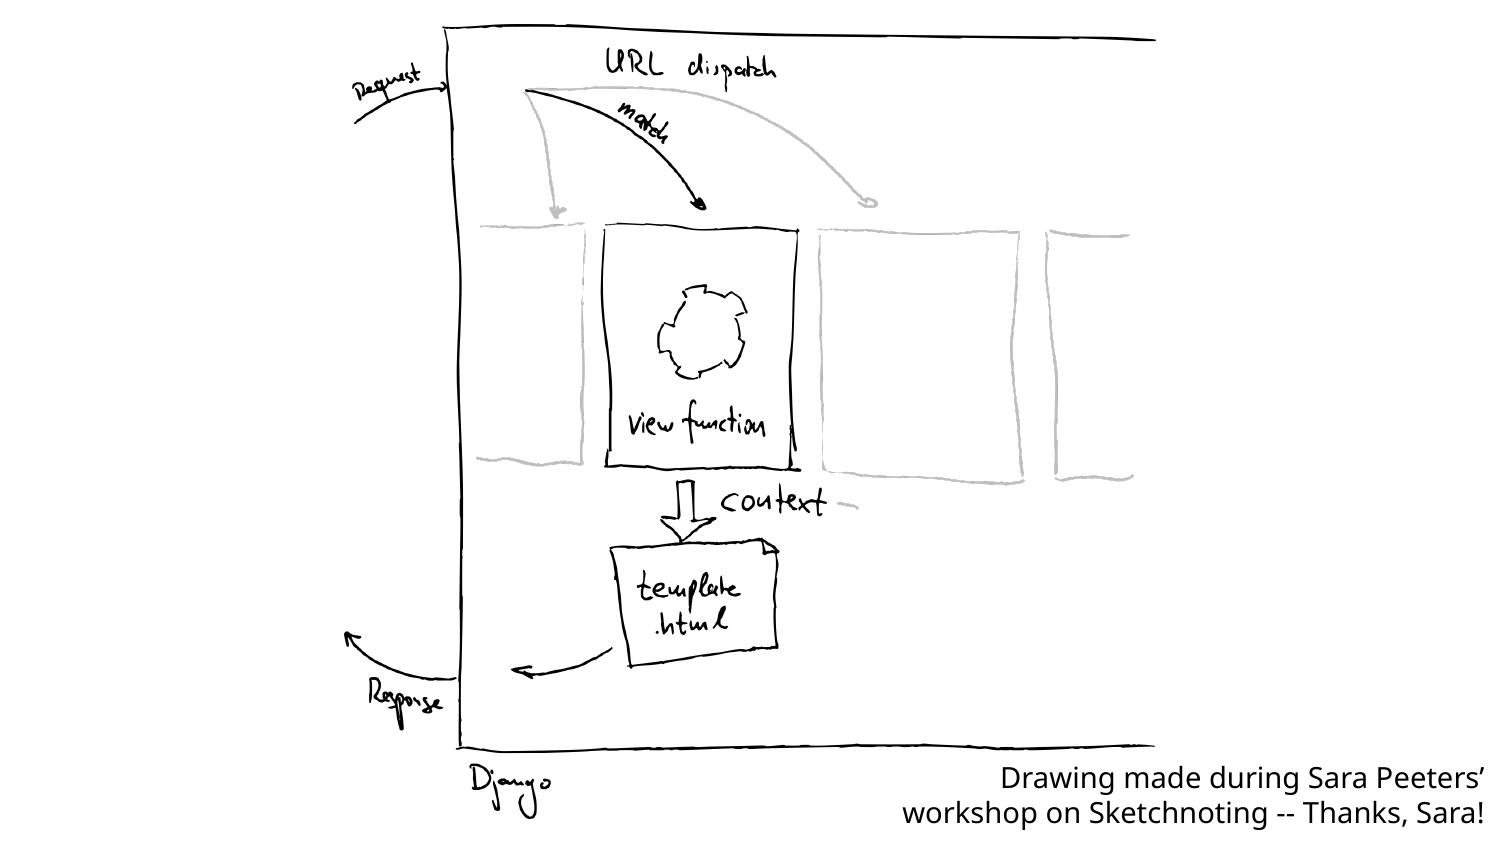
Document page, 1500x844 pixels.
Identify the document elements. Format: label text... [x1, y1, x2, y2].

text_box Drawing made during Sara Peeters’ workshop on Sketchnoting -- Thanks, Sara! [870, 744, 1500, 844]
picture [344, 24, 1156, 819]
